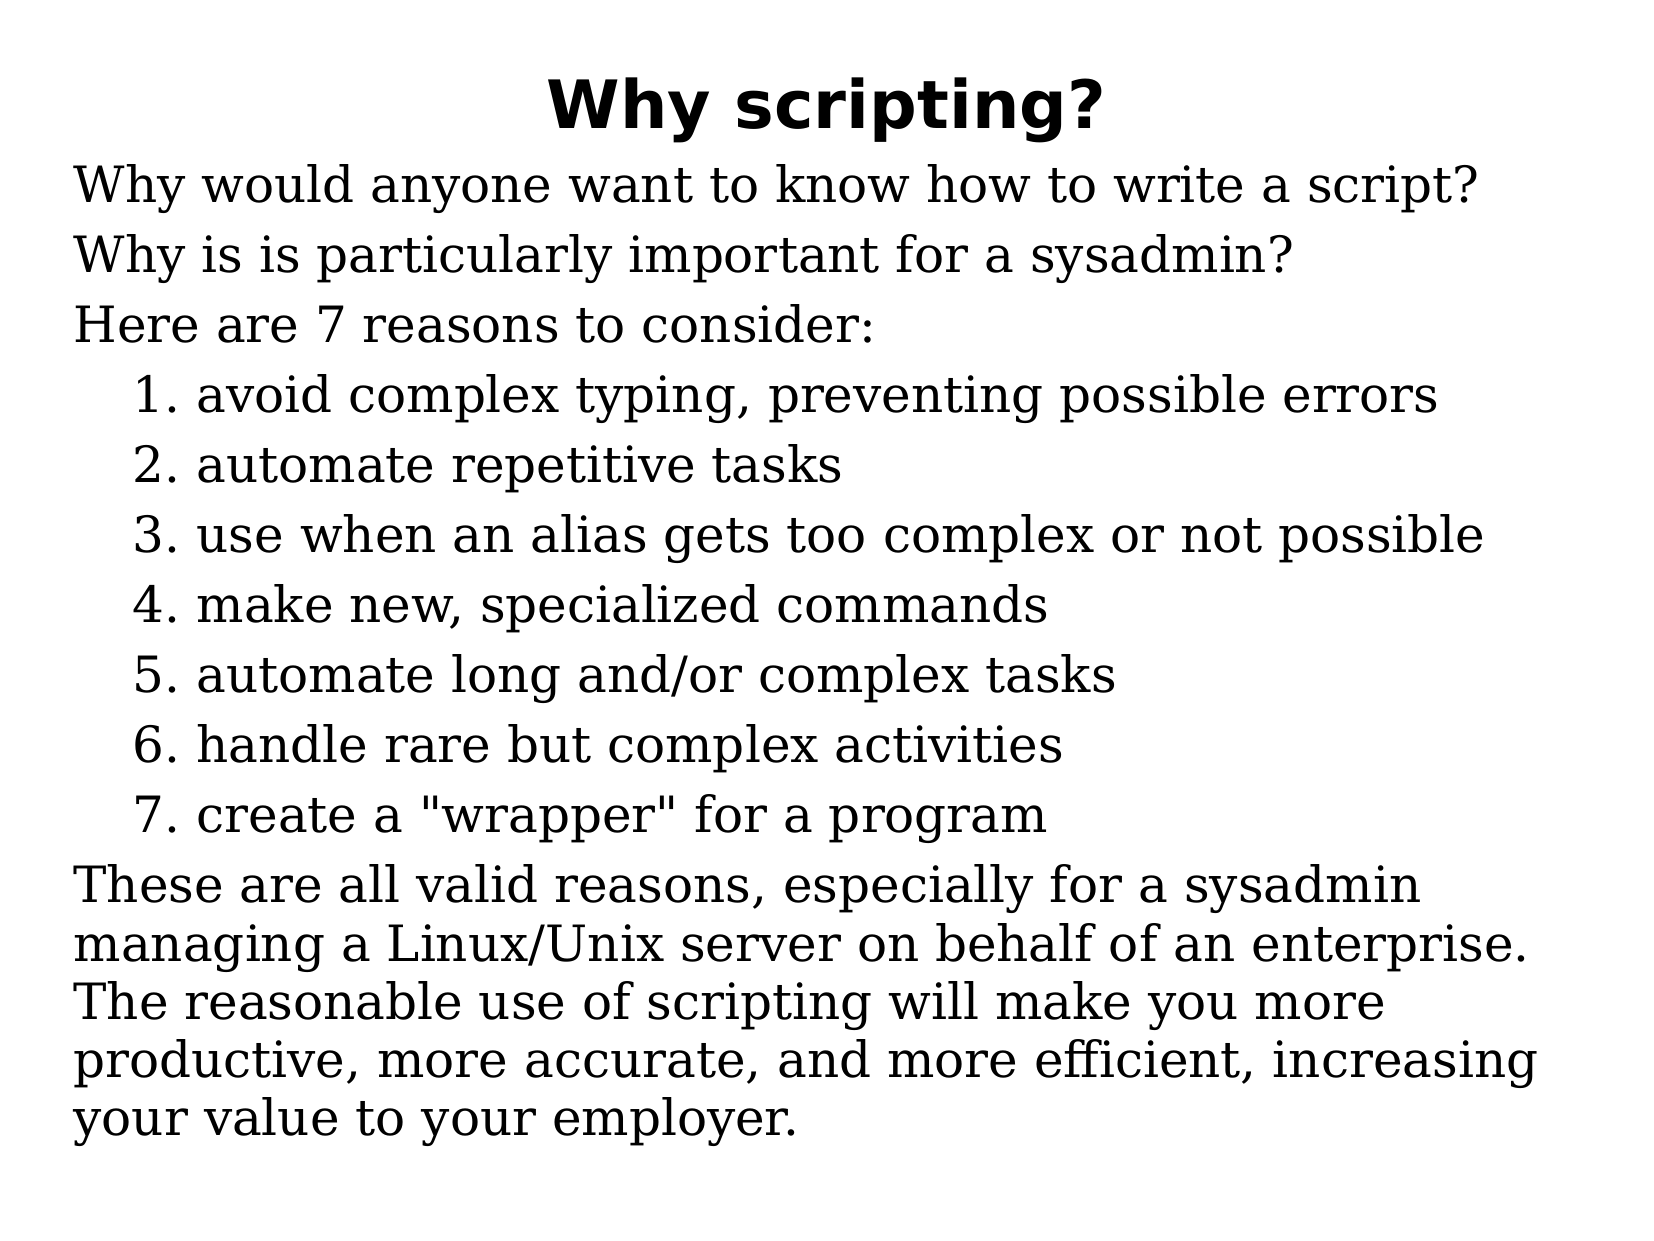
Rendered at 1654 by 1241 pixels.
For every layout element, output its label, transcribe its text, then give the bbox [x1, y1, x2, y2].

text_box Why scripting? Why would anyone want to know how to write a script? Why is is particularly important for a sysadmin? Here are 7 reasons to consider: avoid complex typing, preventing possible errors automate repetitive tasks use when an alias gets too complex or not possible make new, specialized commands automate long and/or complex tasks handle rare but complex activities create a "wrapper" for a program These are all valid reasons, especially for a sysadmin managing a Linux/Unix server on behalf of an enterprise. The reasonable use of scripting will make you more productive, more accurate, and more efficient, increasing your value to your employer. [59, 59, 1595, 1156]
